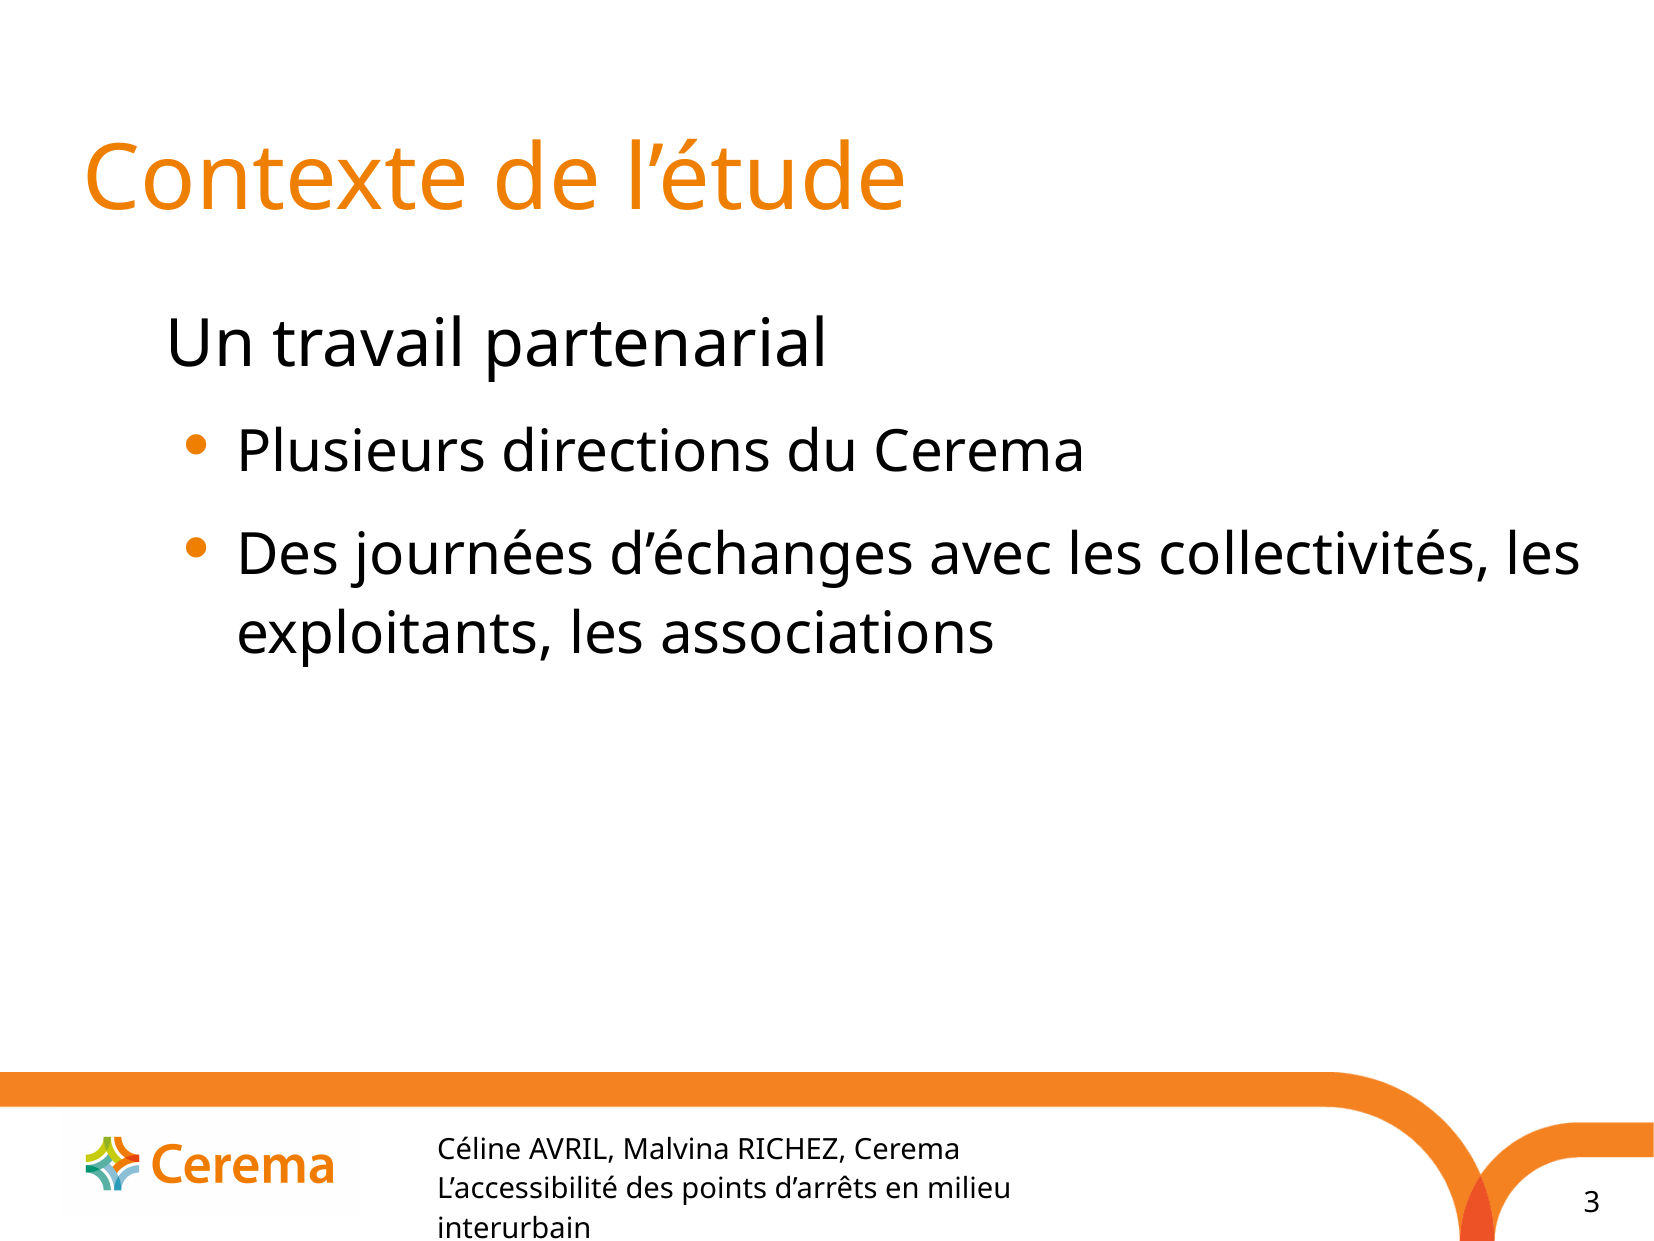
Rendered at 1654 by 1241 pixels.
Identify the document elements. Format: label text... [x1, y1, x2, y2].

title Contexte de l’étude [82, 70, 1571, 278]
list Un travail partenarial Plusieurs directions du Cerema Des journées d’échanges avec les collectivités, les exploitants, les associations [94, 295, 1583, 1015]
picture [0, 1072, 1654, 1241]
